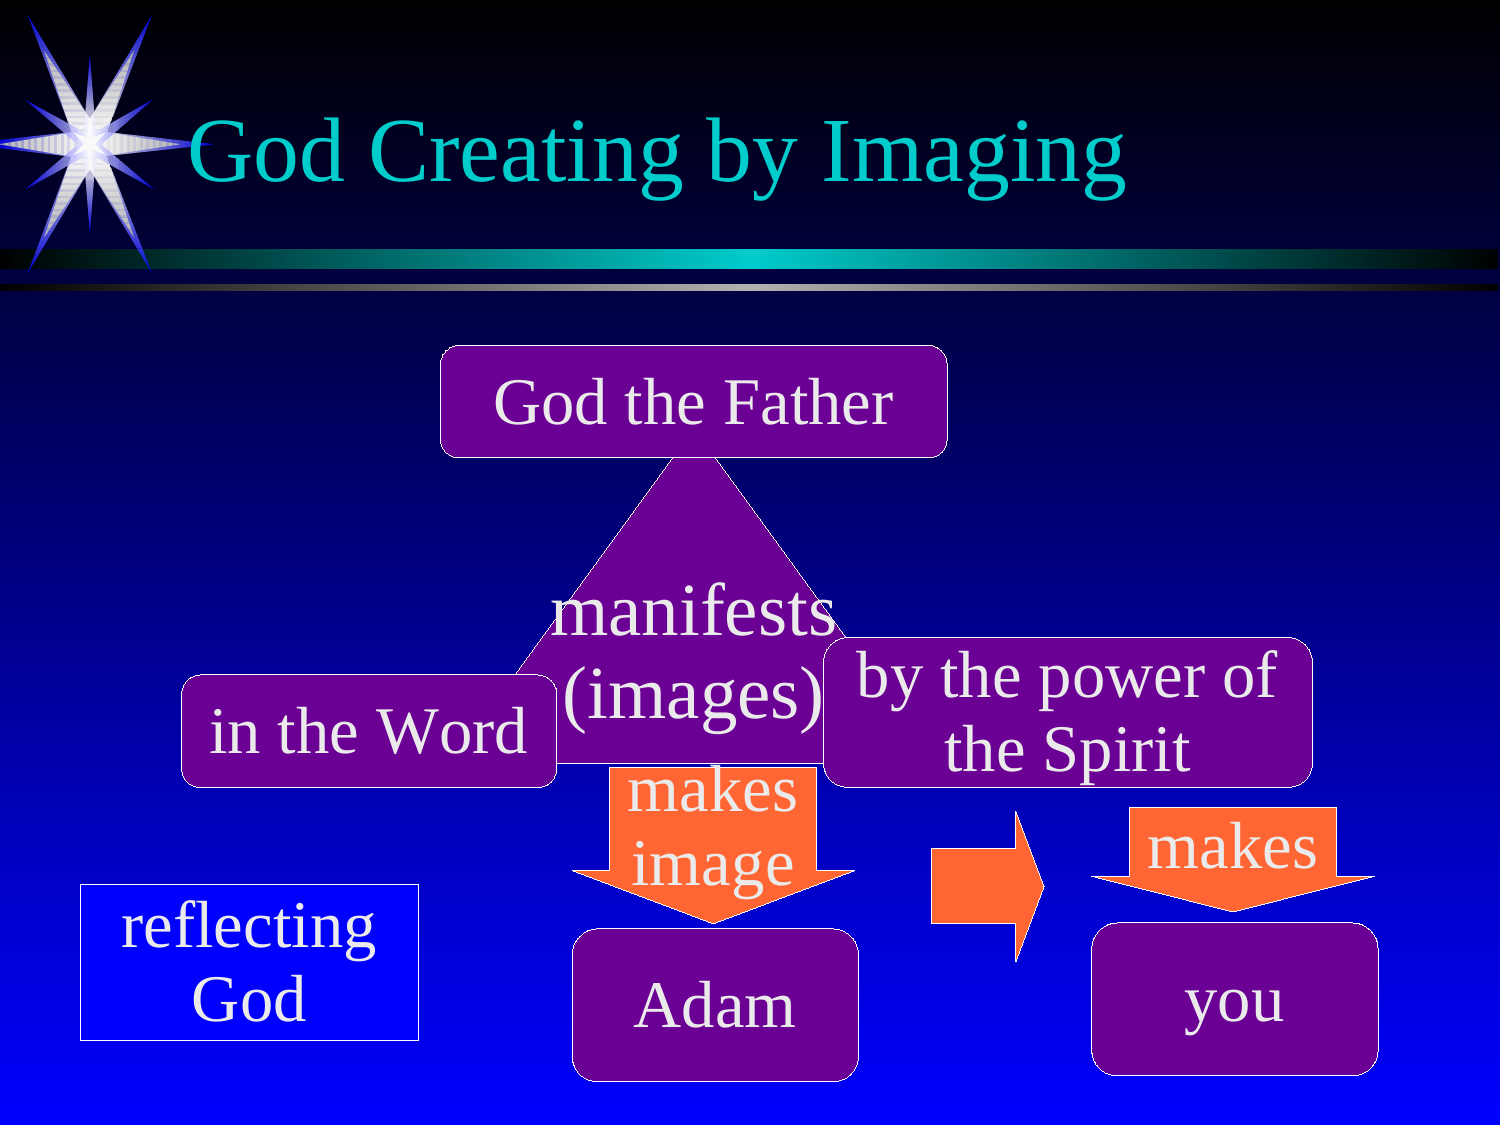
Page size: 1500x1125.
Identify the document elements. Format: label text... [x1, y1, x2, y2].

text_box reflecting God [80, 884, 419, 1041]
text_box you [1091, 922, 1379, 1076]
text_box makes image [572, 767, 855, 924]
text_box Adam [572, 928, 859, 1082]
text_box God the Father [440, 345, 948, 458]
title God Creating by Imaging [187, 56, 1463, 244]
text_box by the power of the Spirit [823, 637, 1313, 788]
text_box in the Word [181, 674, 557, 788]
text_box [931, 811, 1045, 962]
text_box manifests (images) [515, 458, 846, 764]
text_box makes [1091, 807, 1375, 912]
